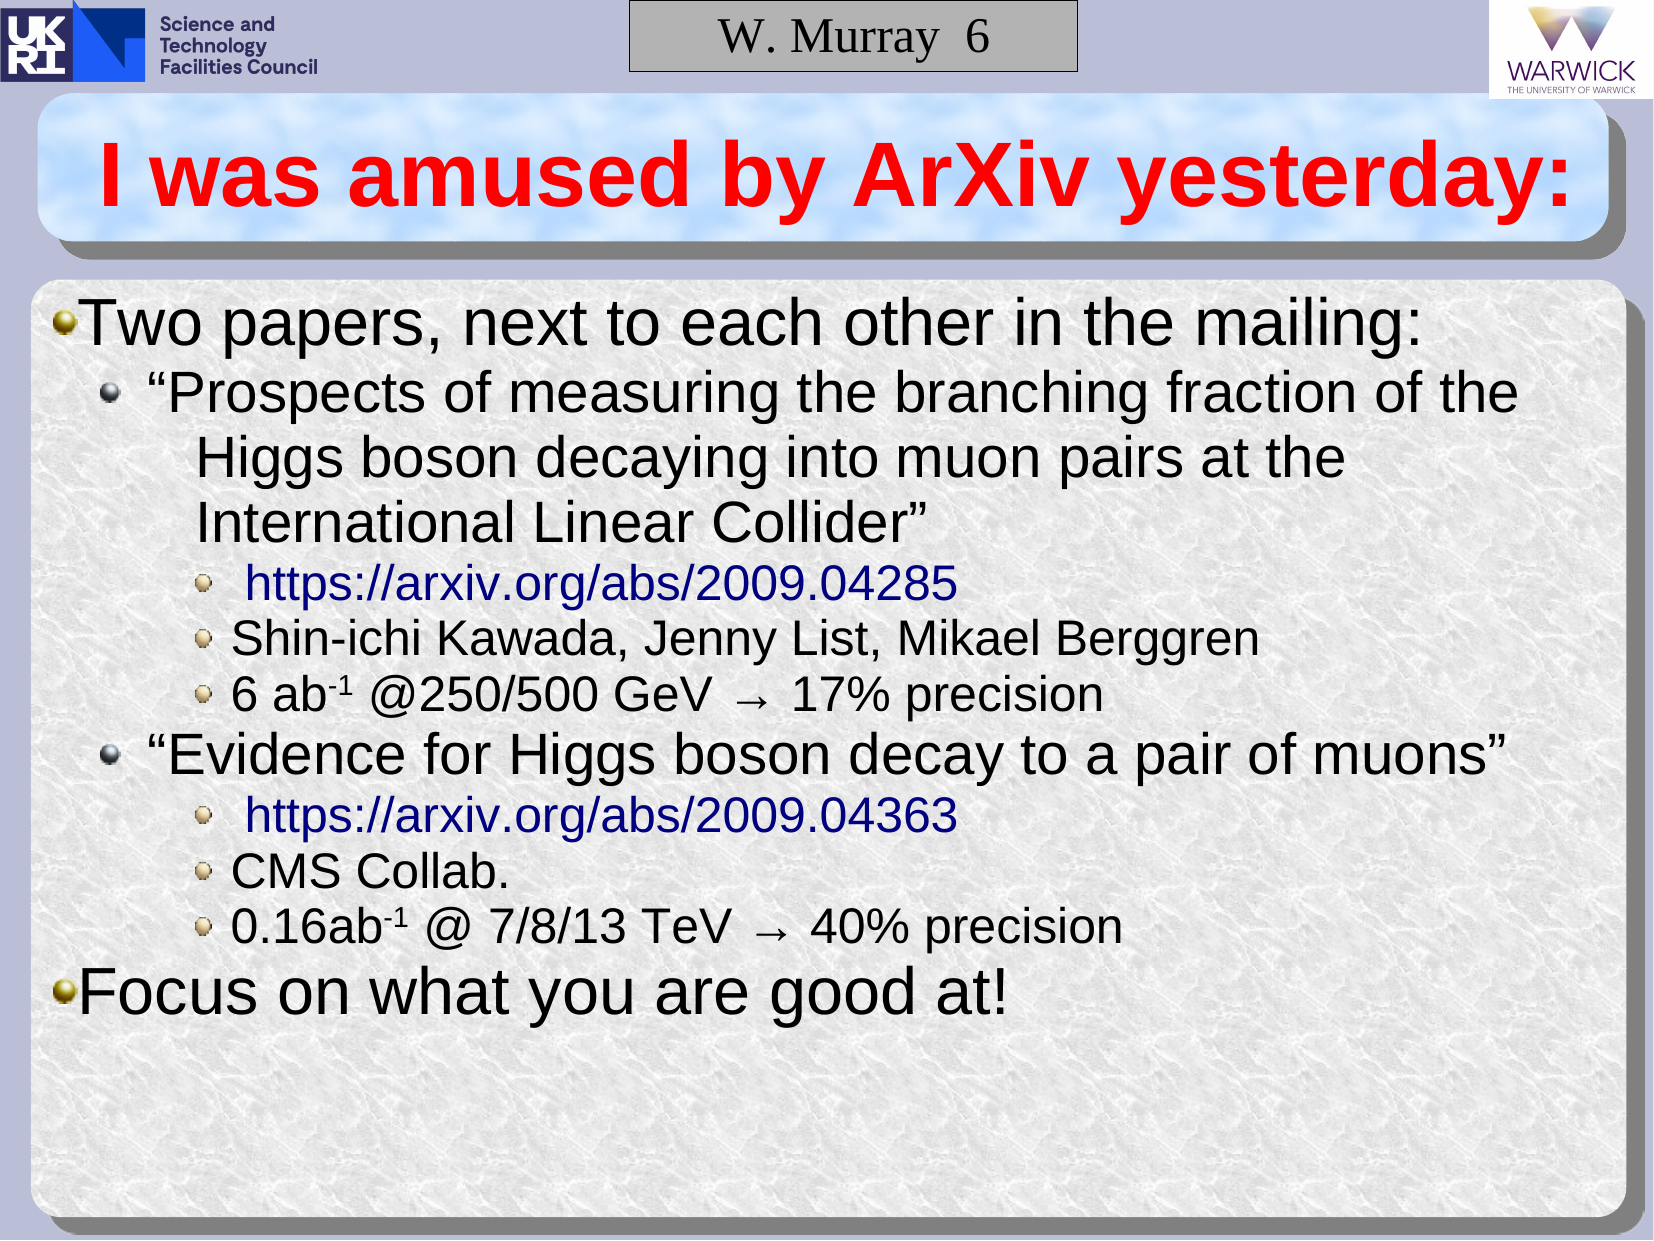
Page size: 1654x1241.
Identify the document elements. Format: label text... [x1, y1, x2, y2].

picture [30, 279, 1627, 1218]
text_box [53, 285, 1588, 1193]
picture [37, 0, 1654, 242]
title I was amused by ArXiv yesterday: [90, 101, 1584, 249]
picture [0, 0, 317, 82]
